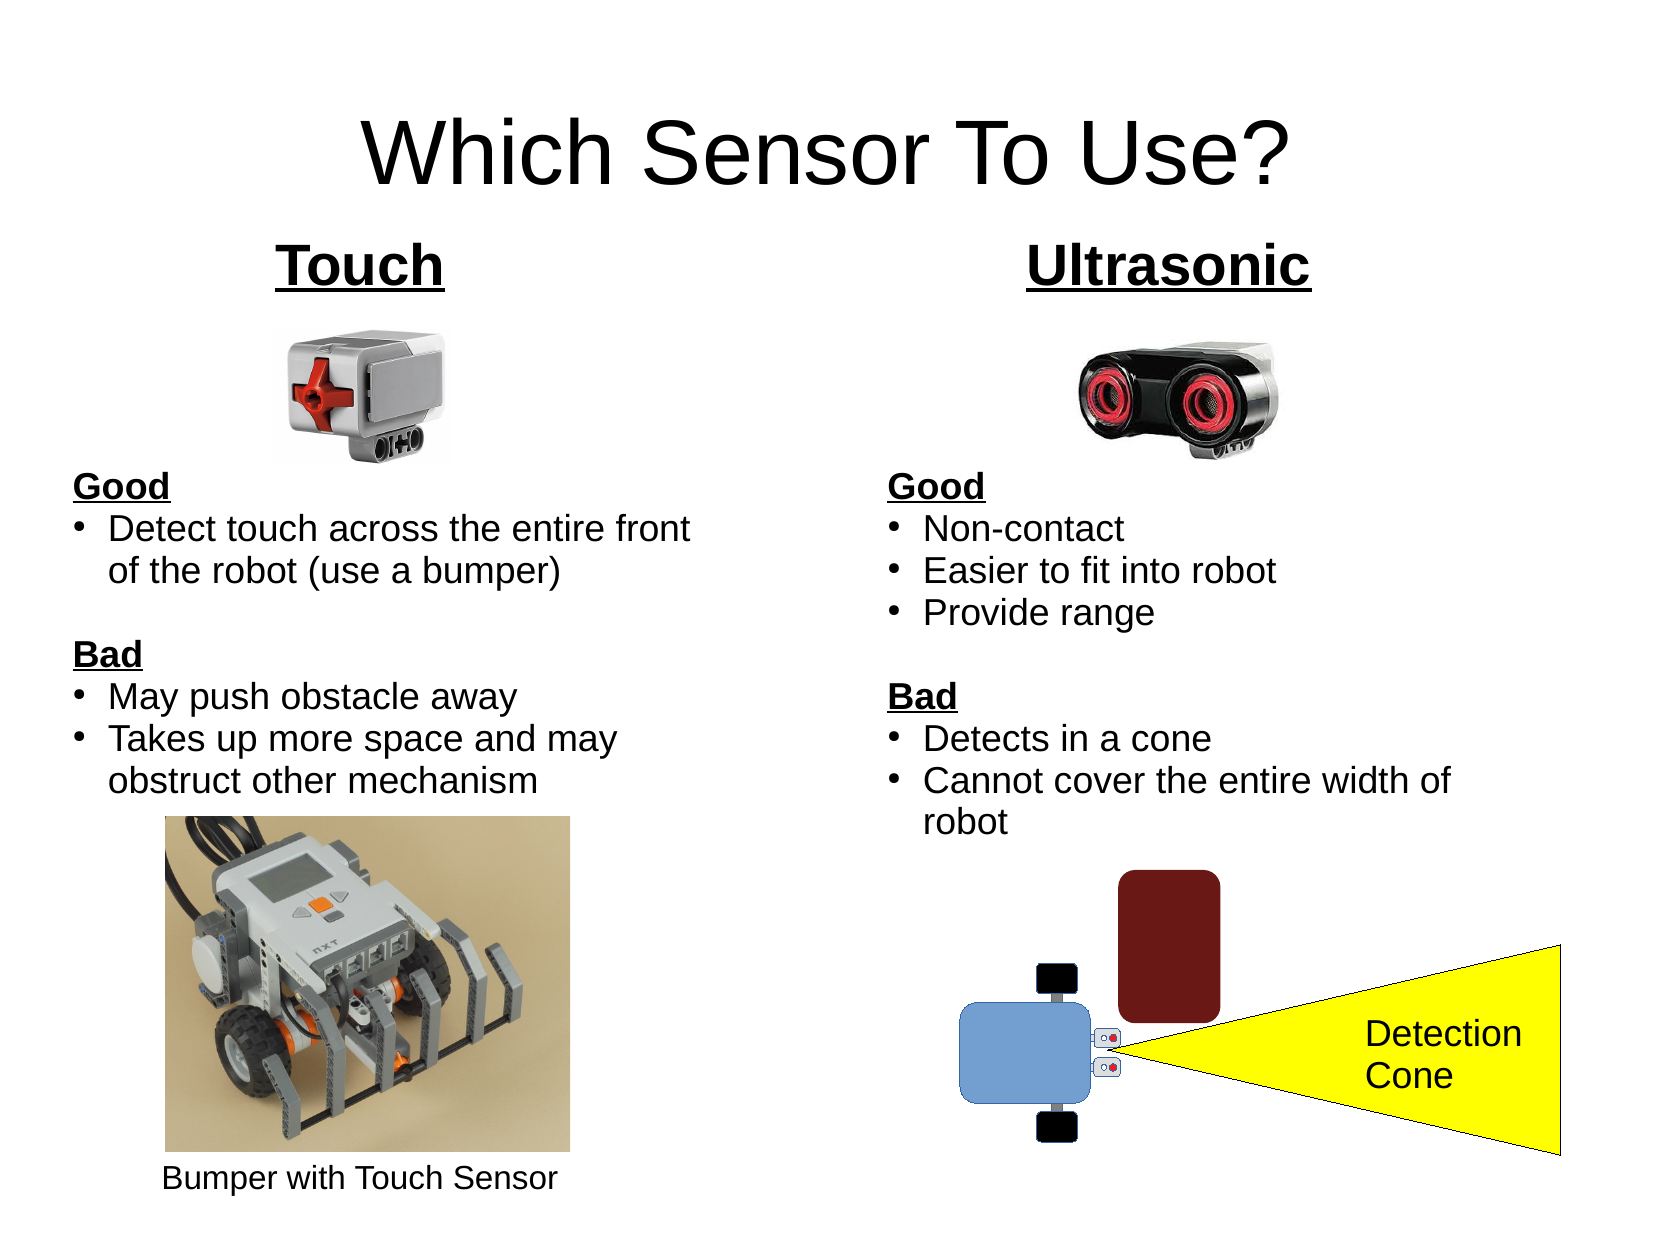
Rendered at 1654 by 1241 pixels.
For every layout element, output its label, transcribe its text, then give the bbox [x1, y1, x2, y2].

text_box [1118, 869, 1221, 1024]
picture [270, 329, 451, 457]
picture [1065, 310, 1294, 457]
title Which Sensor To Use? [82, 49, 1571, 257]
text_box Bumper with Touch Sensor [135, 1151, 586, 1204]
text_box Detection Cone [1350, 1005, 1606, 1104]
picture [165, 1058, 571, 1151]
text_box [959, 944, 1561, 1156]
text_box Ultrasonic [959, 225, 1380, 305]
text_box Touch [150, 225, 571, 305]
text_box Good Non-contact Easier to fit into robot Provide range Bad Detects in a cone Cannot cover the entire width of robot [872, 457, 1561, 1058]
text_box Good Detect touch across the entire front of the robot (use a bumper) Bad May push obstacle away Takes up more space and may obstruct other mechanism [57, 457, 718, 1058]
